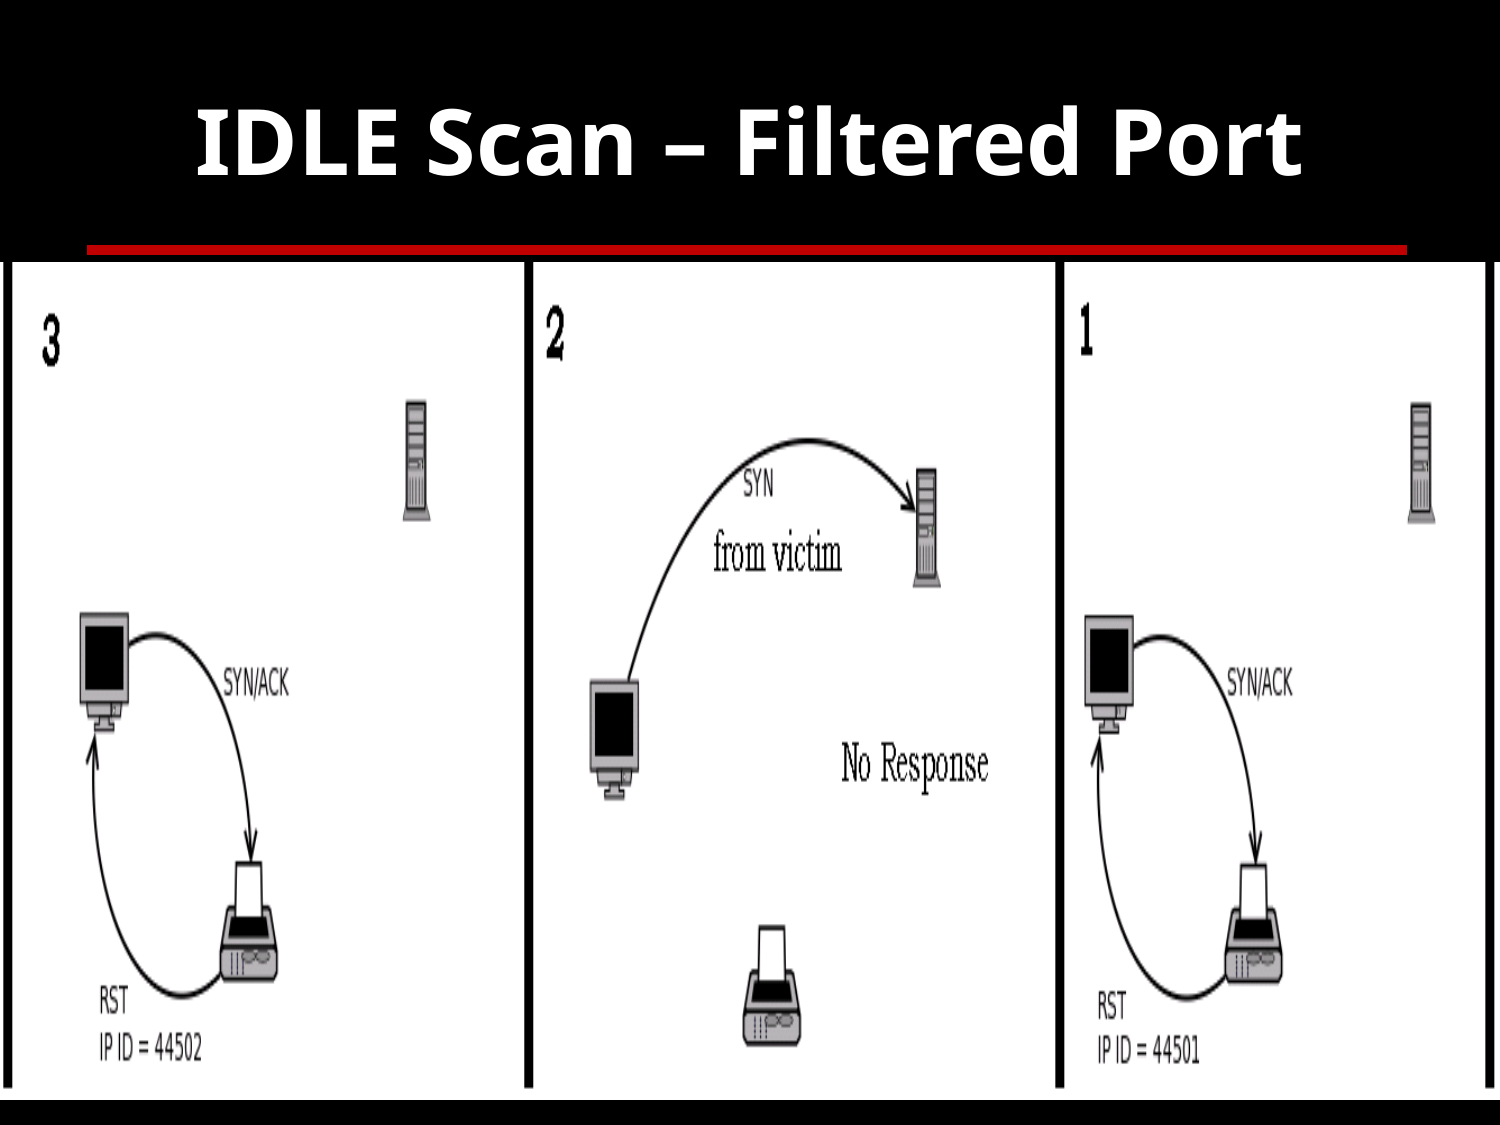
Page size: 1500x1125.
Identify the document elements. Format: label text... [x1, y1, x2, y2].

title IDLE Scan – Filtered Port [75, 45, 1425, 233]
picture [0, 262, 1500, 1100]
